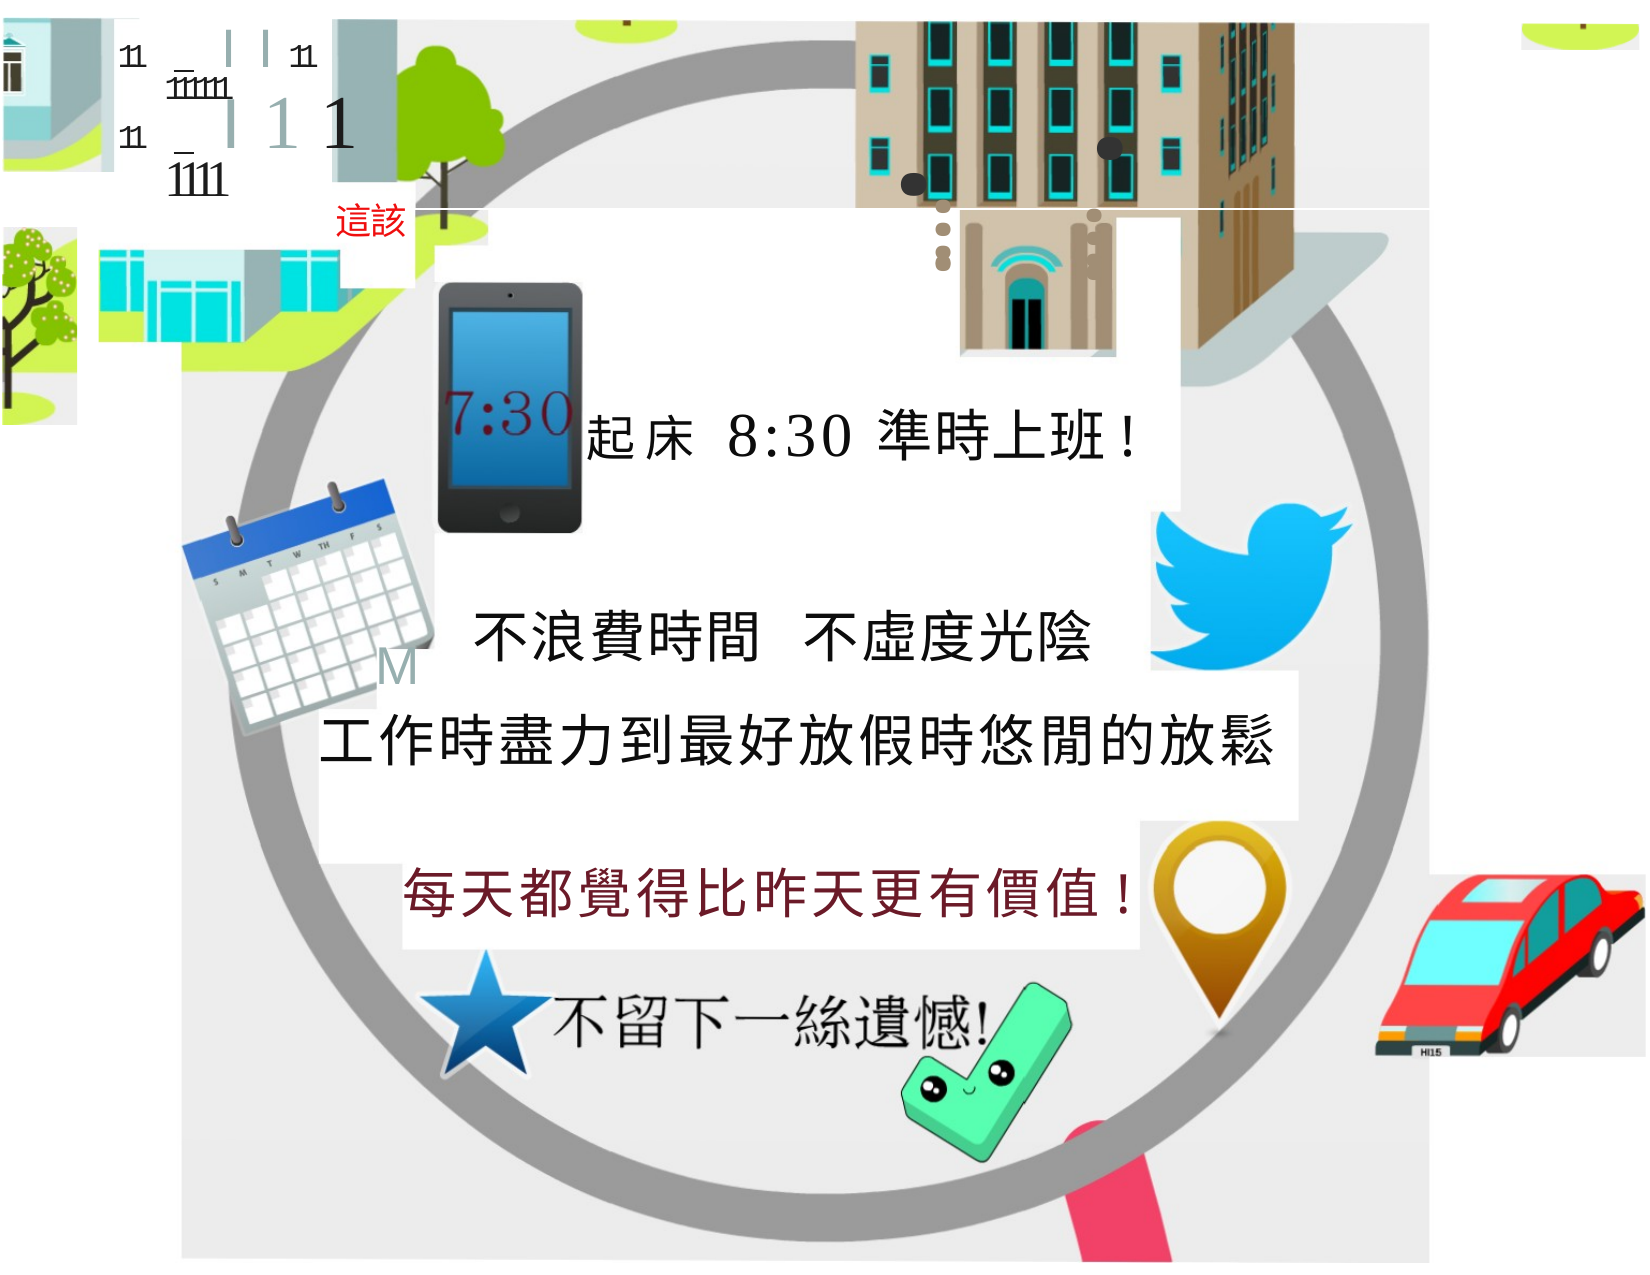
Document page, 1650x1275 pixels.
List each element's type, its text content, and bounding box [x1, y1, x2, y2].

text_box • [822, 163, 980, 271]
text_box [99, 210, 1646, 1262]
text_box [1284, 19, 1429, 208]
text_box [2, 17, 115, 171]
text_box 11 I I 11 111111 11 I 1 1 1111 這該 起床 8:30準時上班! 不浪費時間 不虛度光陰 M 工作時盡力到最好放假時悠閒的放鬆 每天都覺得比昨天更有價值! [115, 12, 1284, 927]
text_box [1521, 24, 1639, 49]
text_box •••••• [1091, 163, 1228, 360]
text_box ••••• [888, 193, 982, 359]
text_box [2, 227, 77, 424]
